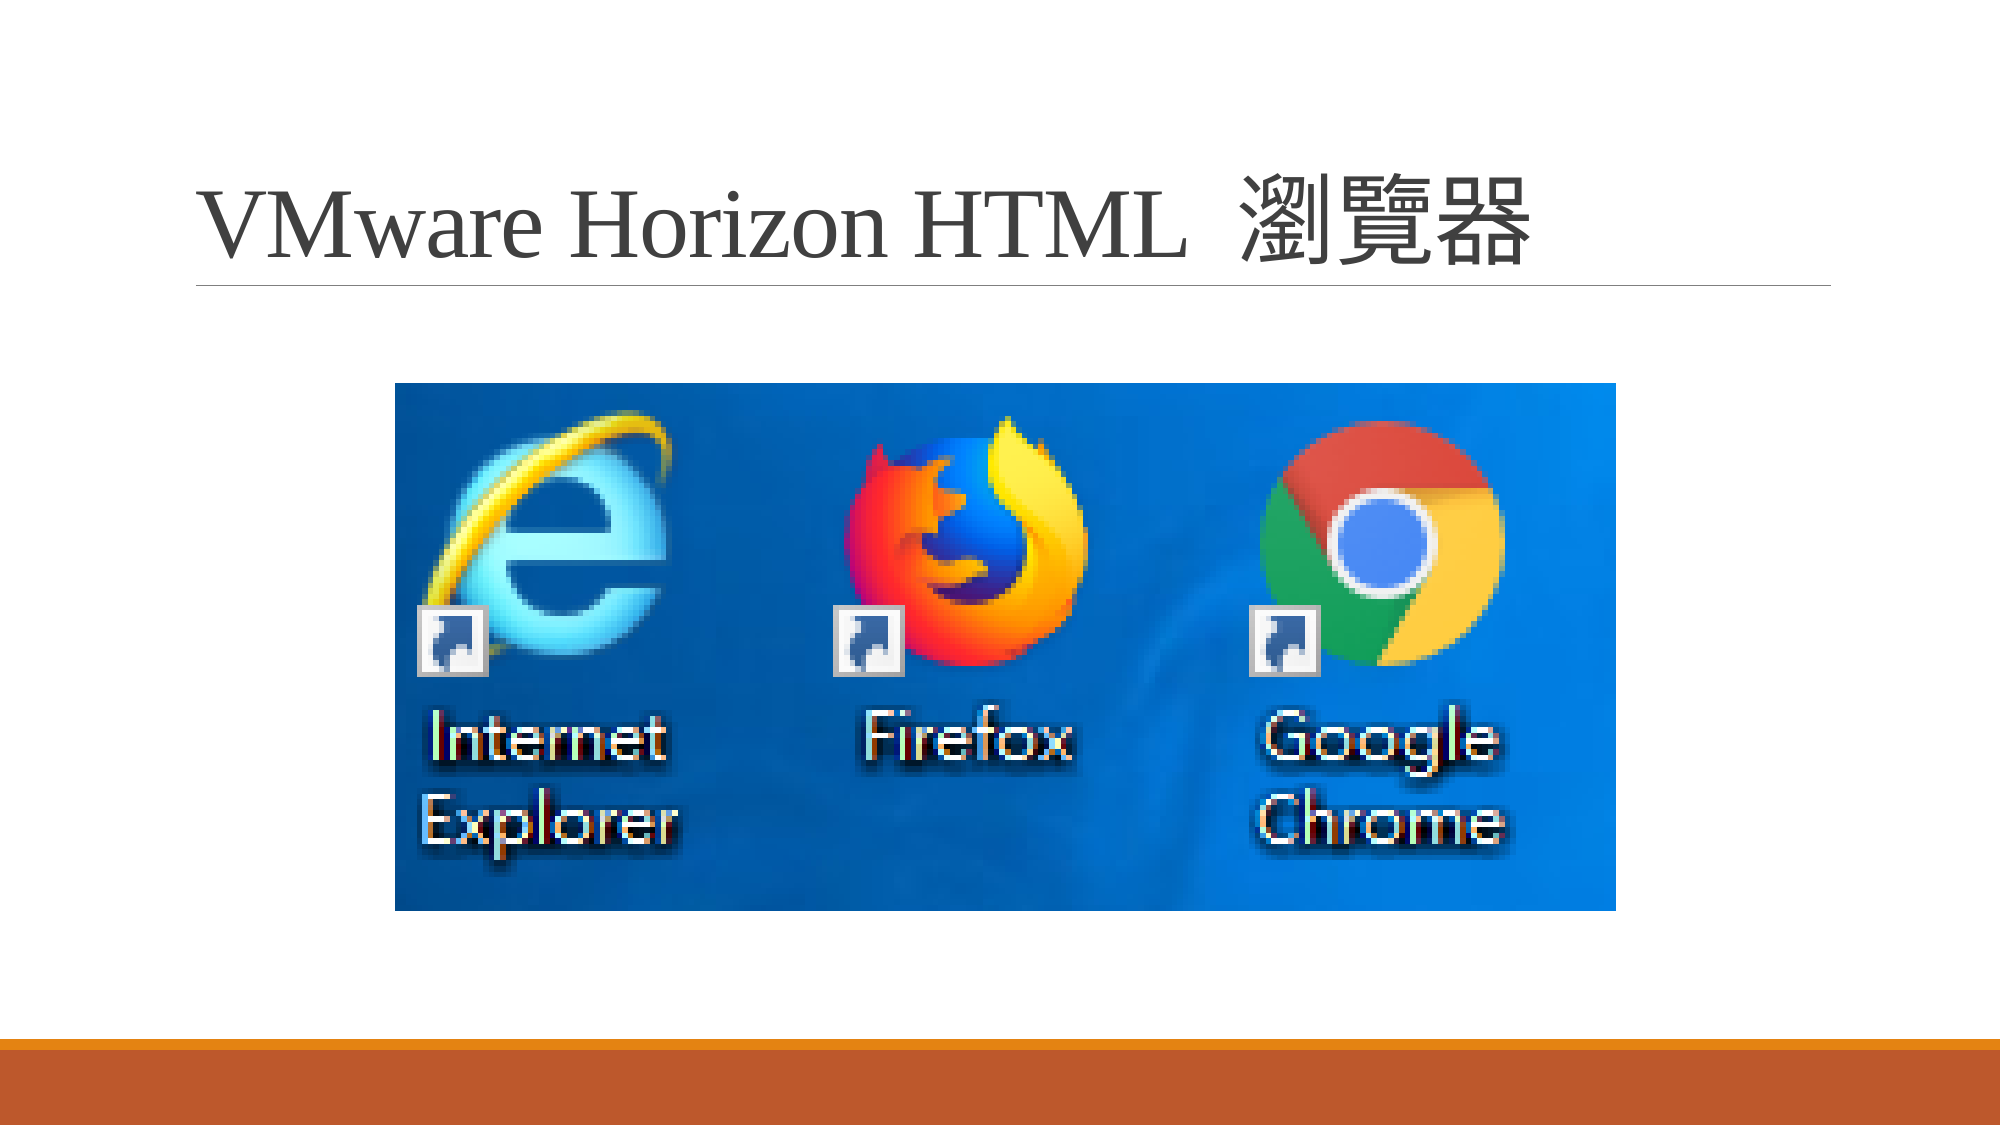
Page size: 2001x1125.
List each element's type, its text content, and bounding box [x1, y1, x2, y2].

picture [395, 383, 1616, 911]
title VMware Horizon HTML 瀏覽器 [180, 47, 1831, 286]
